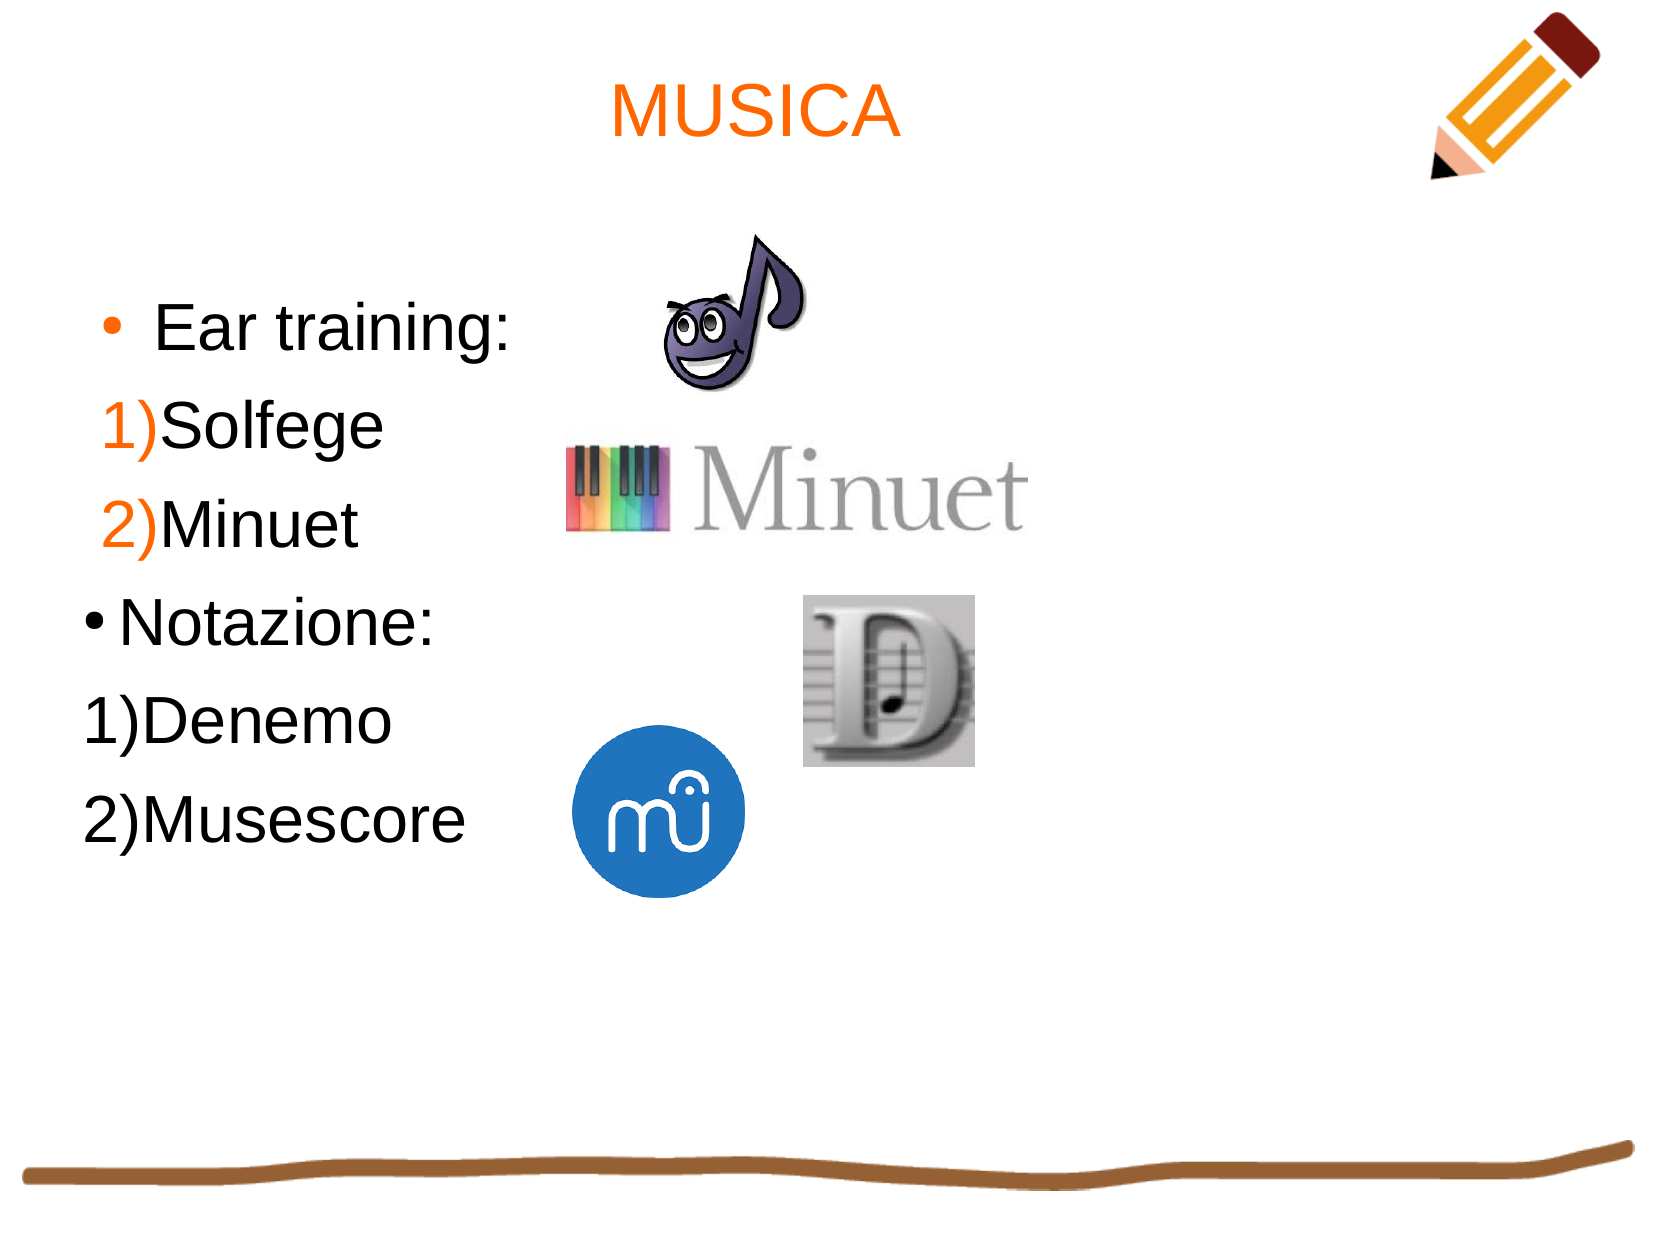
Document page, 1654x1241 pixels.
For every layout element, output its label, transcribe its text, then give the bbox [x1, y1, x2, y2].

picture [1430, 12, 1601, 181]
picture [649, 227, 824, 402]
list Ear training: Solfege Minuet Notazione: Denemo Musescore [82, 290, 1571, 1122]
picture [22, 1140, 1635, 1191]
picture [566, 411, 1028, 566]
picture [572, 725, 745, 898]
title MUSICA [82, 49, 1430, 172]
picture [803, 595, 975, 767]
